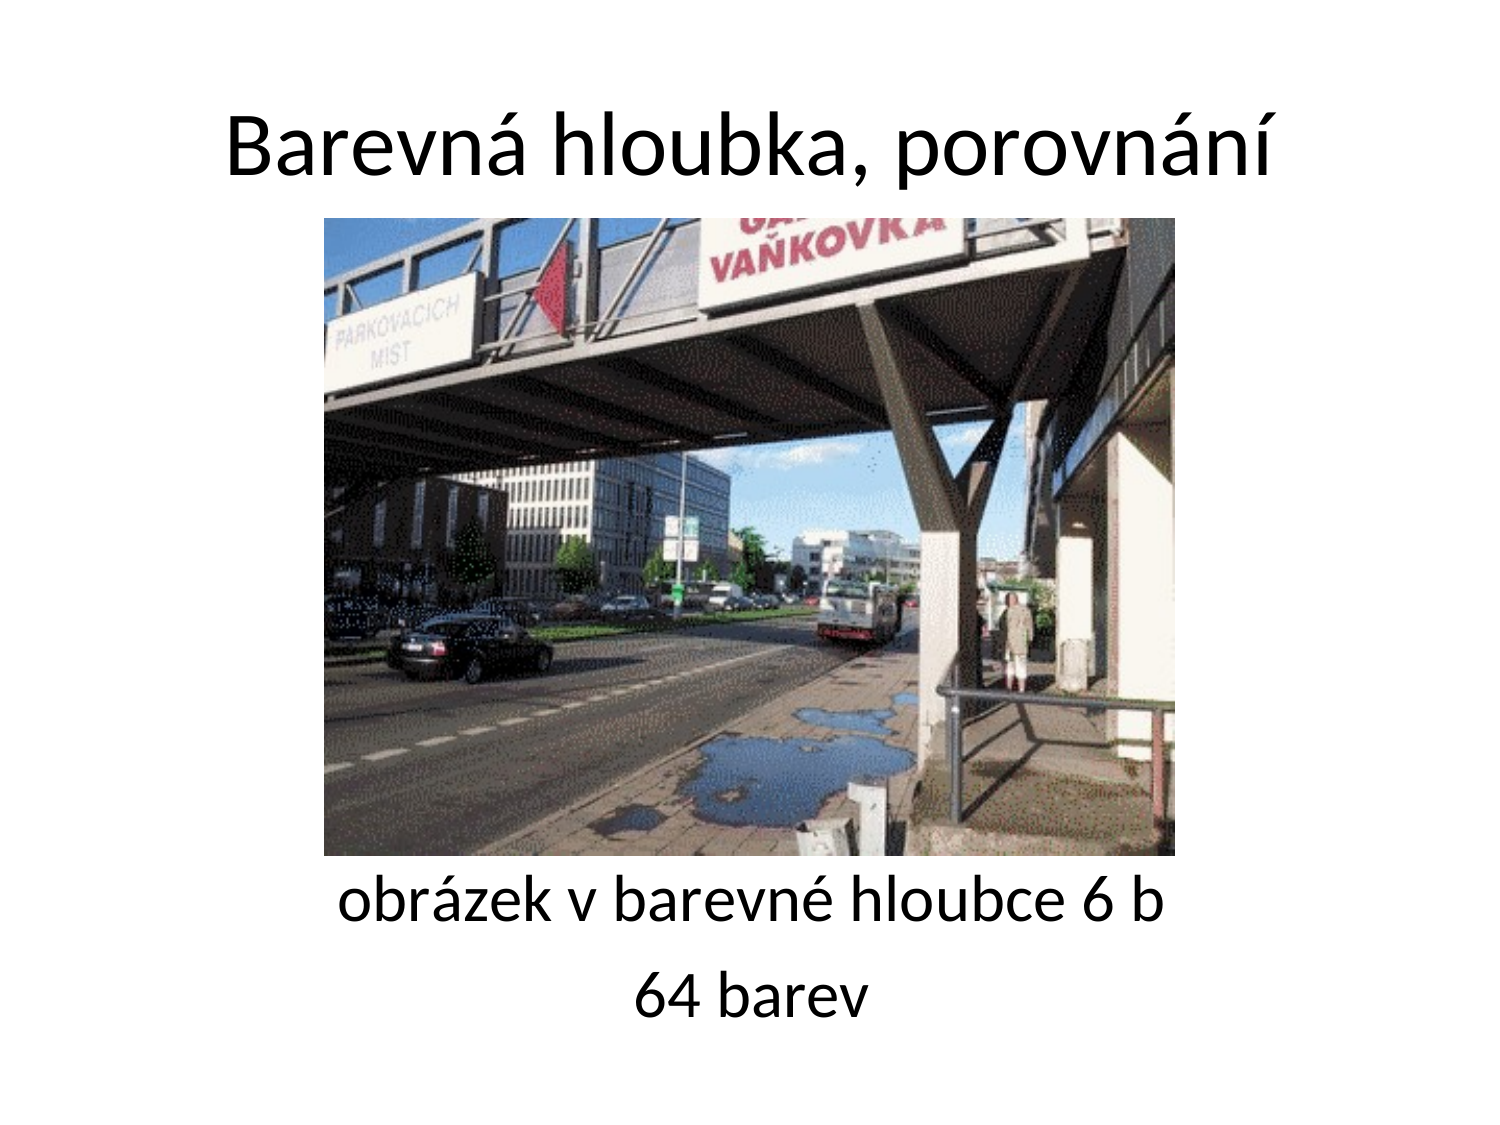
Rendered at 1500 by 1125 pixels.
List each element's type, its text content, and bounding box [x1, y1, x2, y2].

list obrázek v barevné hloubce 6 b 64 barev [76, 267, 1427, 1039]
title Barevná hloubka, porovnání [75, 45, 1426, 233]
picture [324, 218, 1175, 857]
